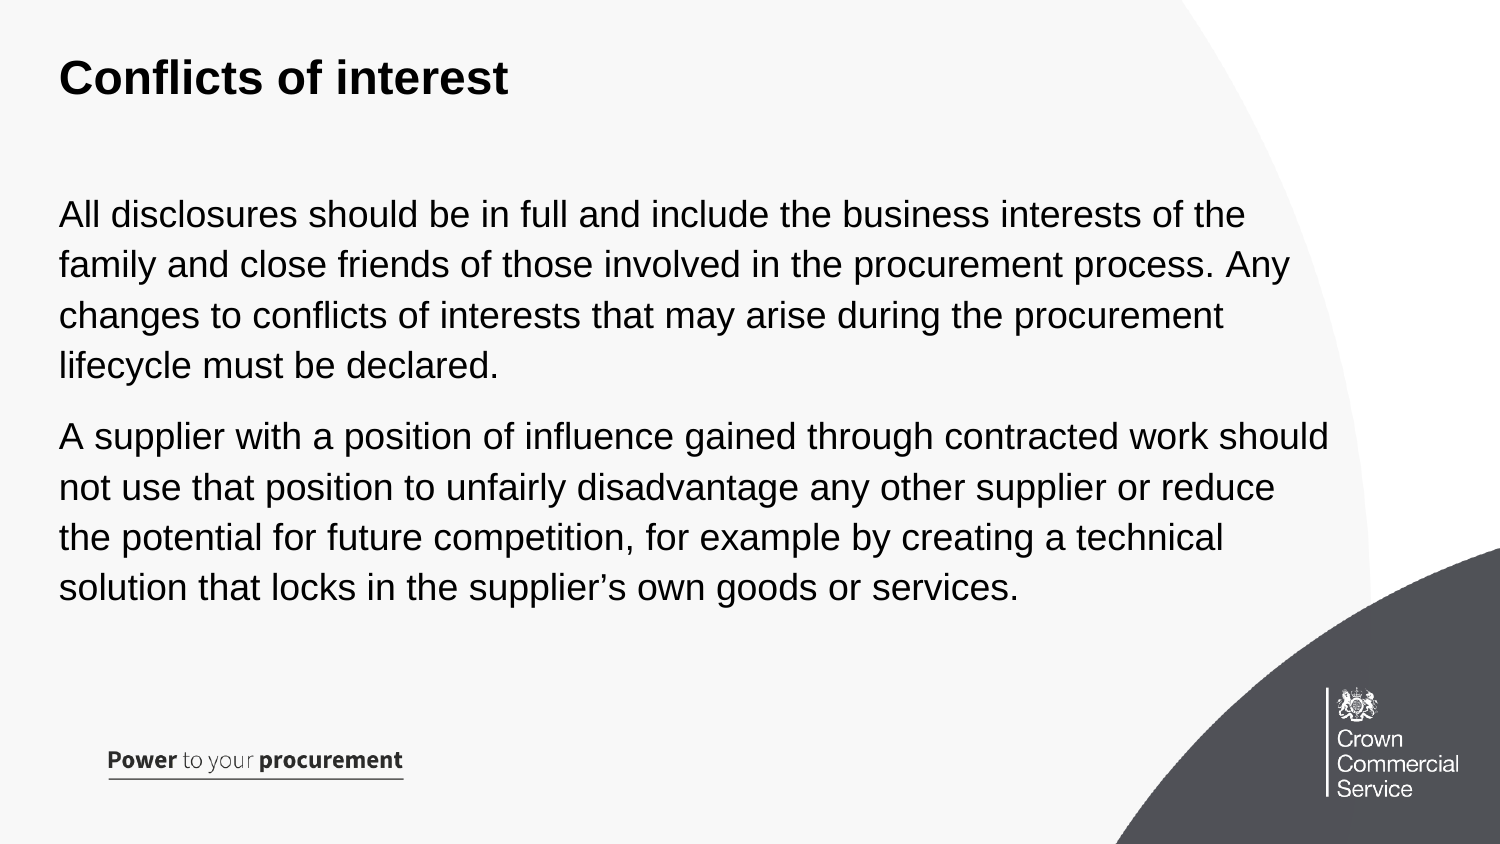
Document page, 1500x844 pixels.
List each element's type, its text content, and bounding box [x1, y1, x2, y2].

title Conflicts of interest [58, 46, 1500, 151]
subtitle All disclosures should be in full and include the business interests of the family and close friends of those involved in the procurement process. Any changes to conflicts of interests that may arise during the procurement lifecycle must be declared. A supplier with a position of influence gained through contracted work should not use that position to unfairly disadvantage any other supplier or reduce the potential for future competition, for example by creating a technical solution that locks in the supplier’s own goods or services. [58, 184, 1373, 694]
